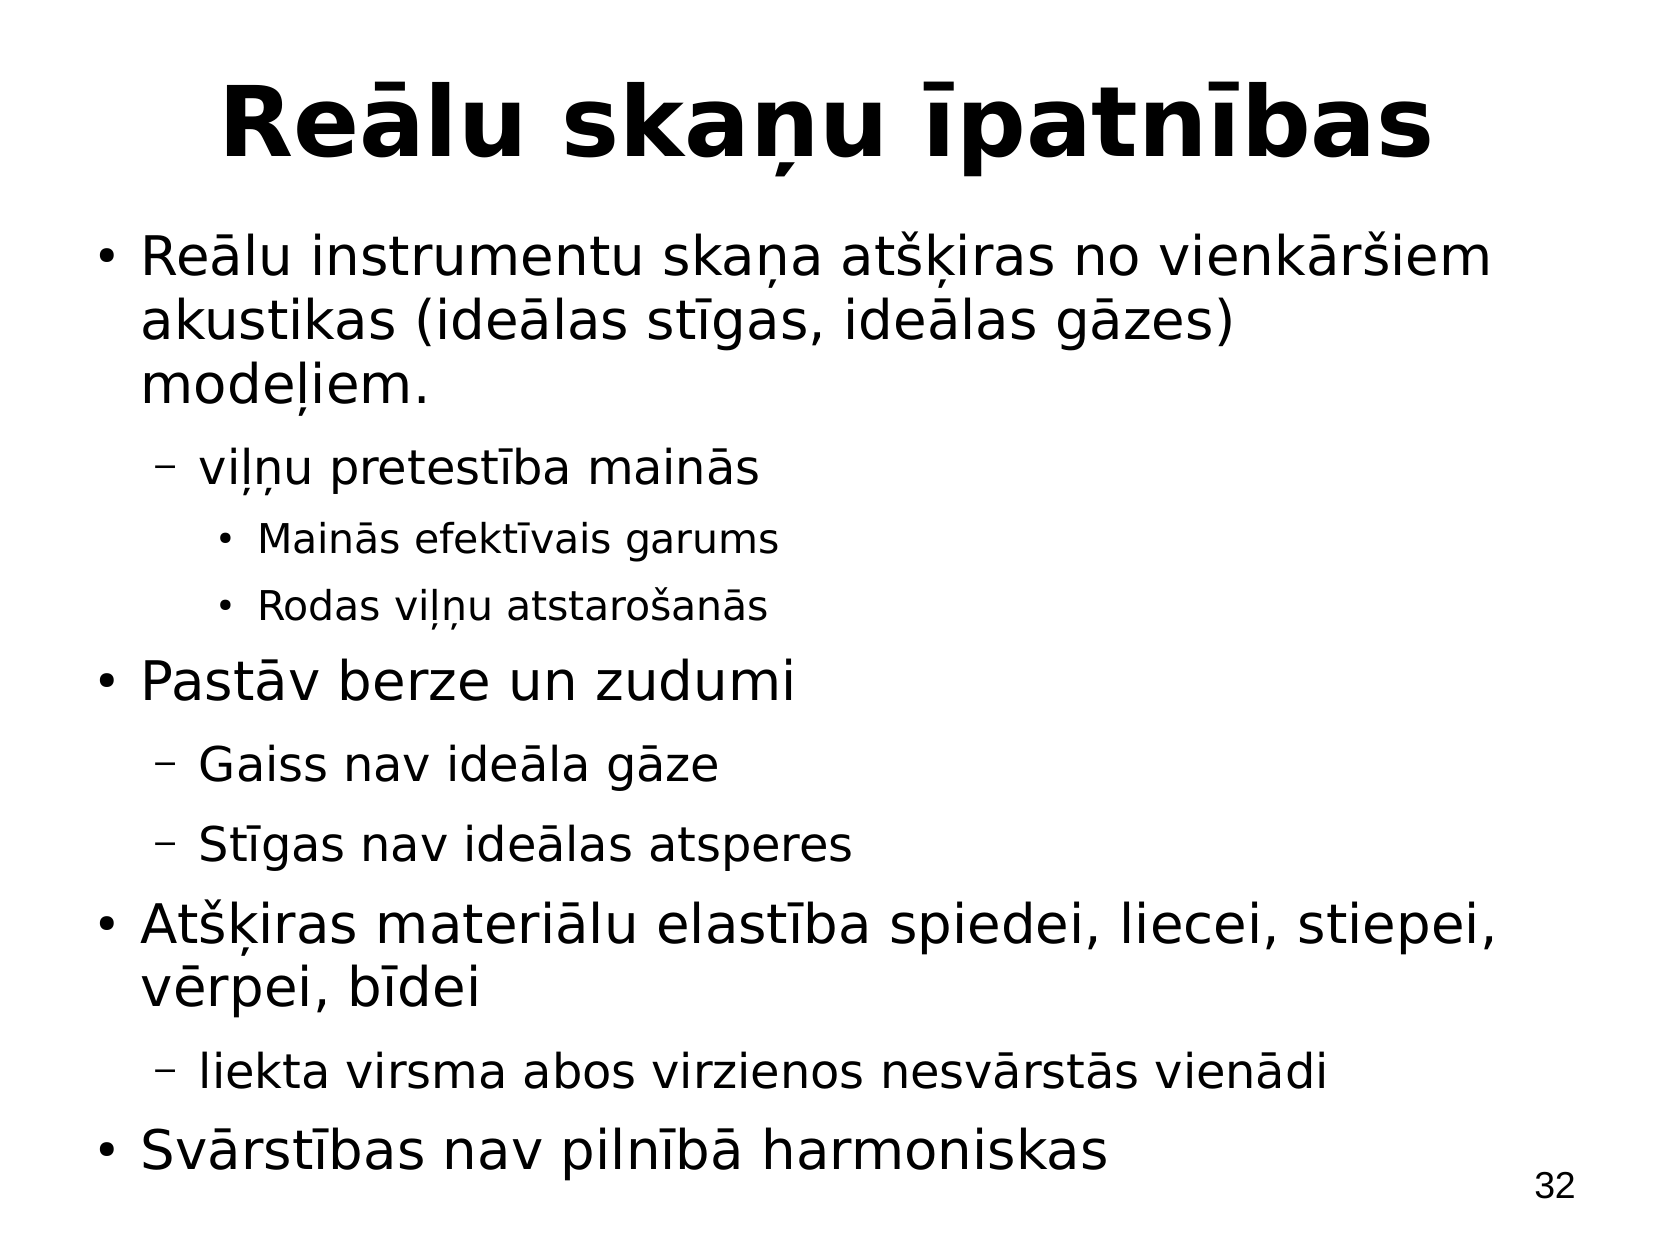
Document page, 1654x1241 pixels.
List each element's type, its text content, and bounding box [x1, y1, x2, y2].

title Reālu skaņu īpatnības [82, 49, 1571, 196]
list Reālu instrumentu skaņa atšķiras no vienkāršiem akustikas (ideālas stīgas, ideālas gāzes) modeļiem. viļņu pretestība mainās Mainās efektīvais garums Rodas viļņu atstarošanās Pastāv berze un zudumi Gaiss nav ideāla gāze Stīgas nav ideālas atsperes Atšķiras materiālu elastība spiedei, liecei, stiepei, vērpei, bīdei liekta virsma abos virzienos nesvārstās vienādi Svārstības nav pilnībā harmoniskas [82, 225, 1538, 1186]
